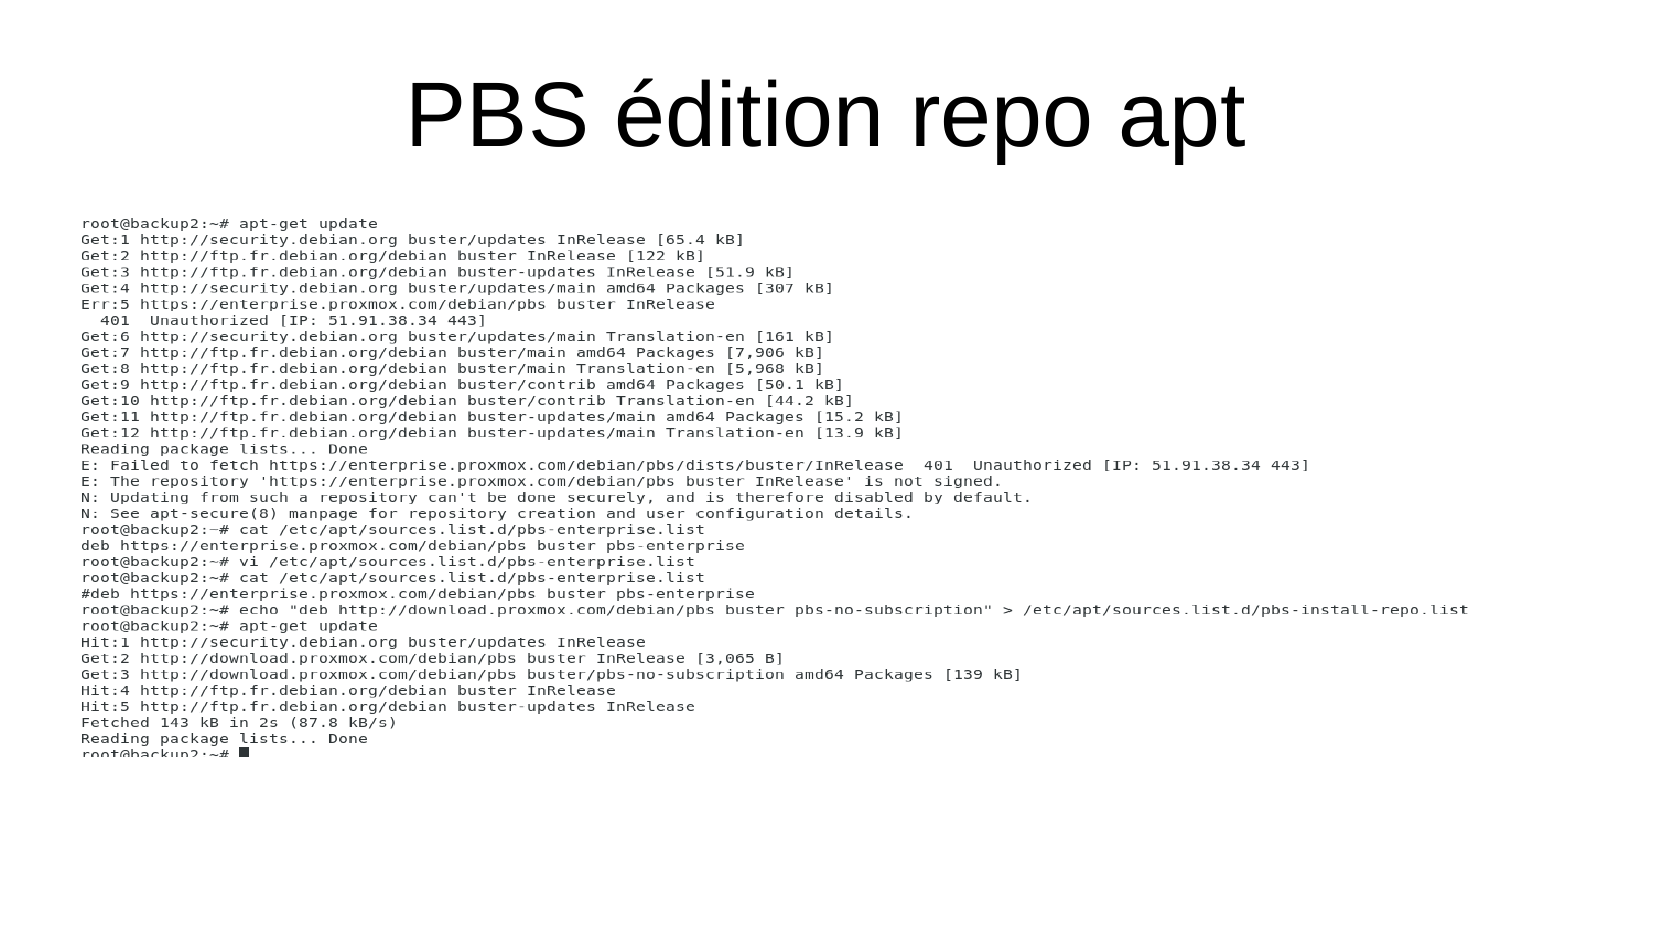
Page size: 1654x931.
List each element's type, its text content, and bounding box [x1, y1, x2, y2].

title PBS édition repo apt [82, 37, 1571, 193]
picture [82, 217, 1571, 758]
